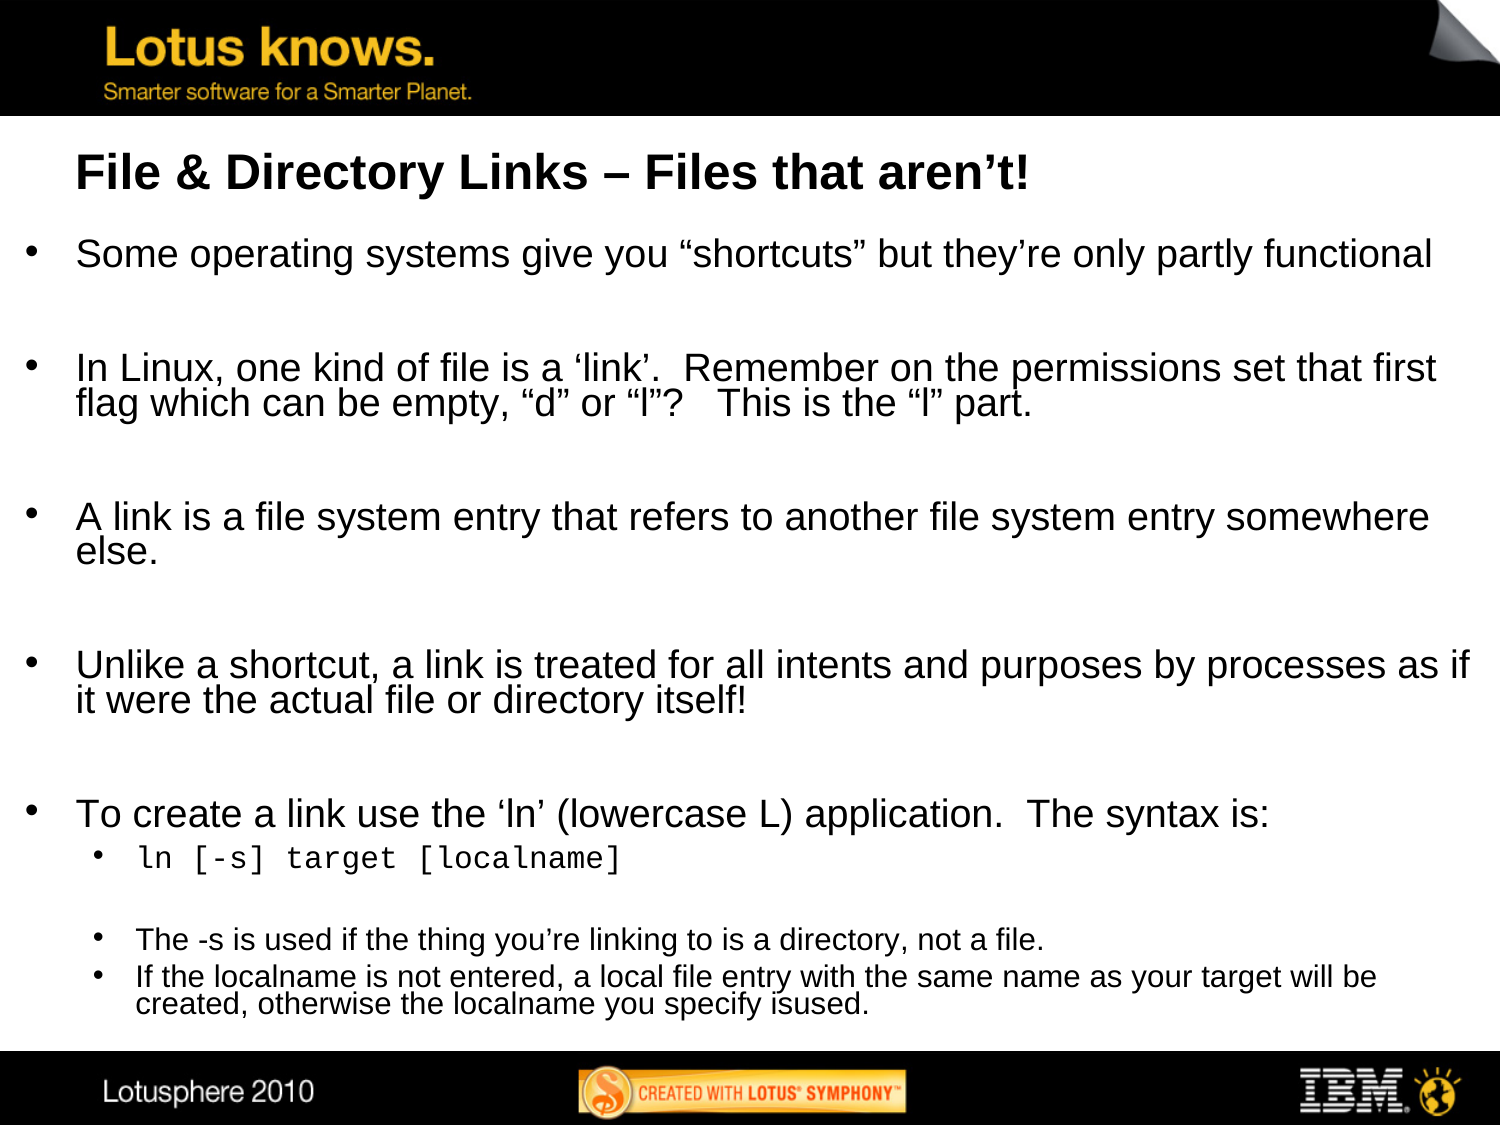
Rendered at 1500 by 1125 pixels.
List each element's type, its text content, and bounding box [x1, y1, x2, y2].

picture [0, 1053, 1500, 1125]
list Some operating systems give you “shortcuts” but they’re only partly functional In Linux, one kind of file is a ‘link’. Remember on the permissions set that first flag which can be empty, “d” or “l”? This is the “l” part. A link is a file system entry that refers to another file system entry somewhere else. Unlike a shortcut, a link is treated for all intents and purposes by processes as if it were the actual file or directory itself! To create a link use the ‘ln’ (lowercase L) application. The syntax is: ln [-s] target [localname] The -s is used if the thing you’re linking to is a directory, not a file. If the localname is not entered, a local file entry with the same name as your target will be created, otherwise the localname you specify isused. [24, 237, 1476, 1026]
title File & Directory Links – Files that aren’t! [74, 137, 1475, 200]
picture [0, 0, 1500, 114]
